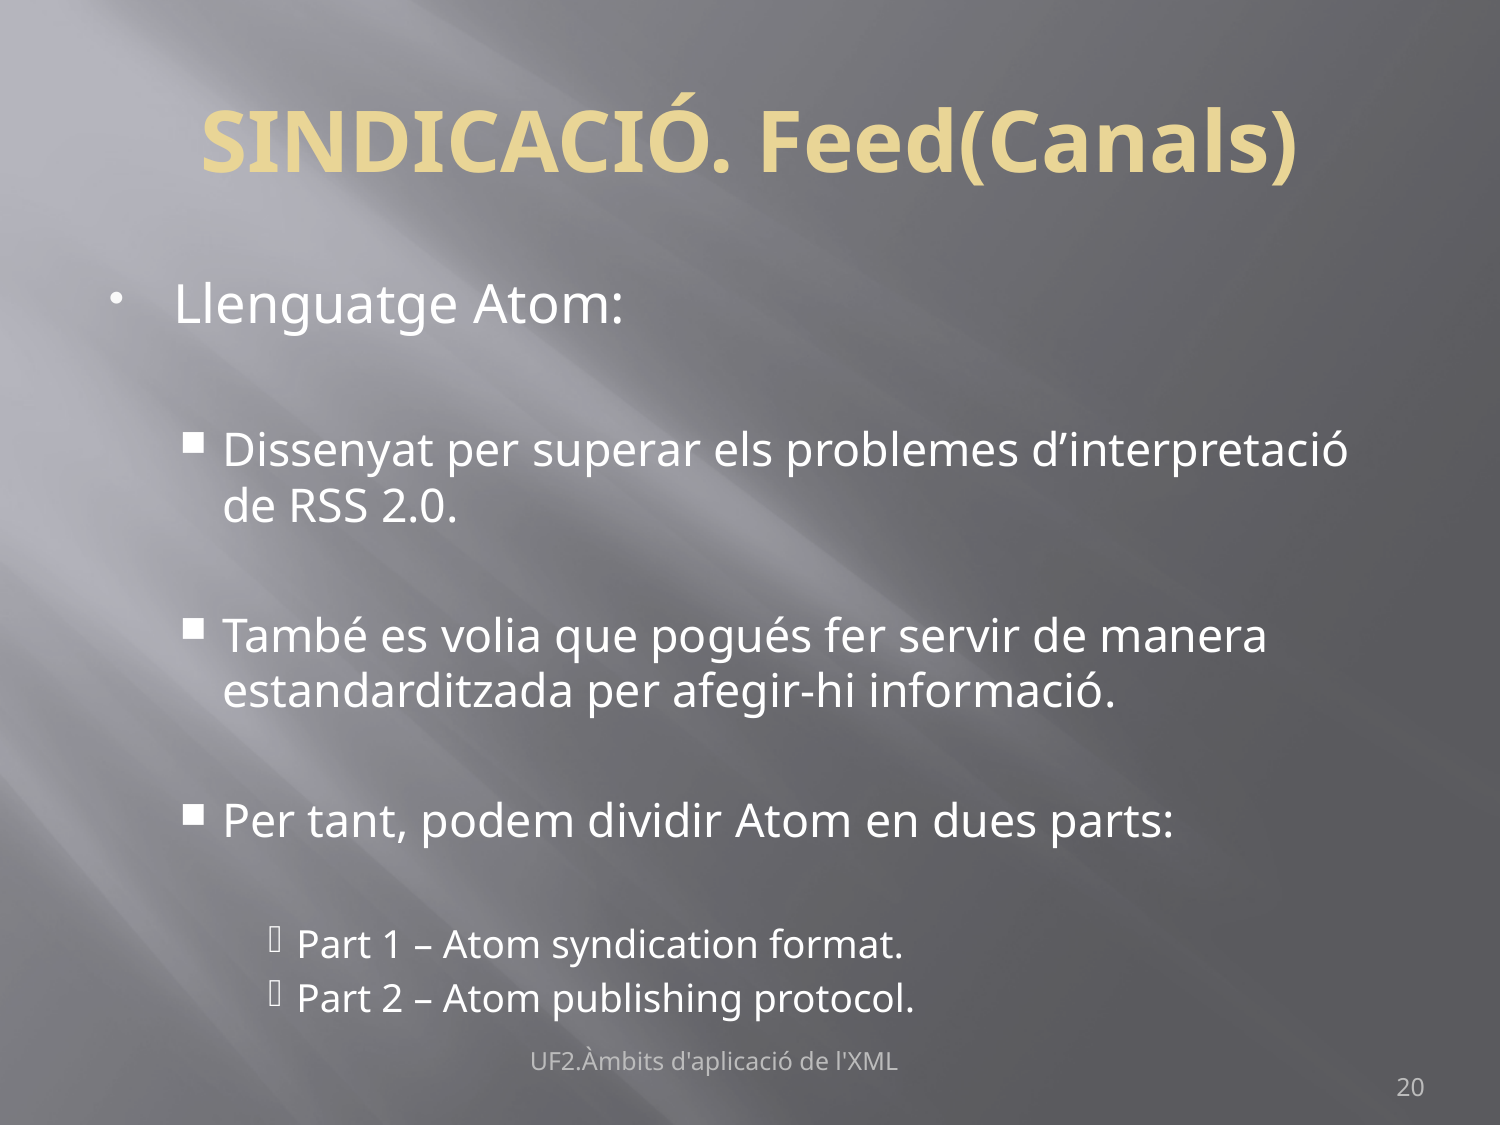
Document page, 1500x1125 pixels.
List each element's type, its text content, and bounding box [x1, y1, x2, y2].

list Llenguatge Atom: Dissenyat per superar els problemes d’interpretació de RSS 2.0. També es volia que pogués fer servir de manera estandarditzada per afegir-hi informació. Per tant, podem dividir Atom en dues parts: Part 1 – Atom syndication format. Part 2 – Atom publishing protocol. [75, 262, 1425, 1035]
slide_number <número> [1299, 1052, 1425, 1113]
footer UF2.Àmbits d'aplicació de l'XML [512, 1052, 988, 1113]
picture [0, 0, 1500, 1125]
title SINDICACIÓ. Feed(Canals) [75, 45, 1425, 233]
